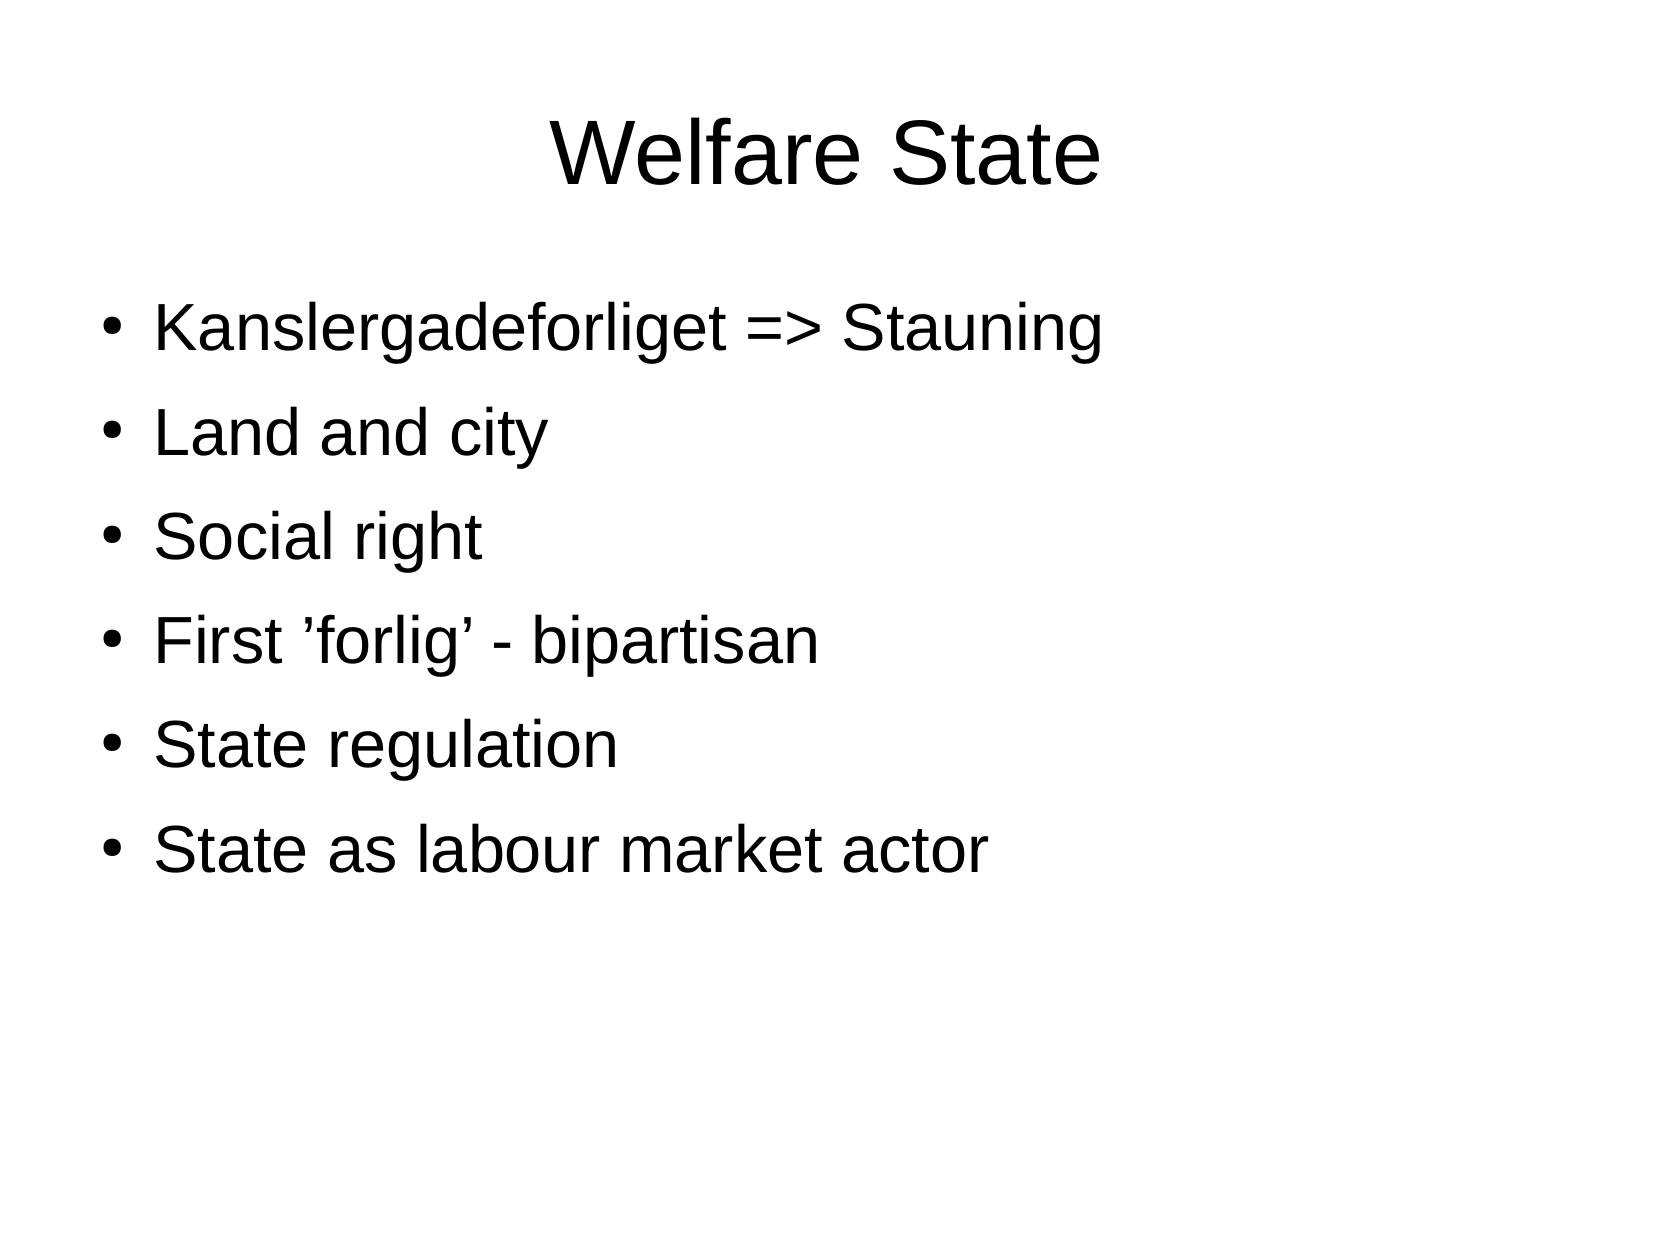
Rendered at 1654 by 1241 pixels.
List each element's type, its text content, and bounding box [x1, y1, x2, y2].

list Kanslergadeforliget => Stauning Land and city Social right First ’forlig’ - bipartisan State regulation State as labour market actor [82, 290, 1571, 1010]
title Welfare State [82, 49, 1571, 257]
